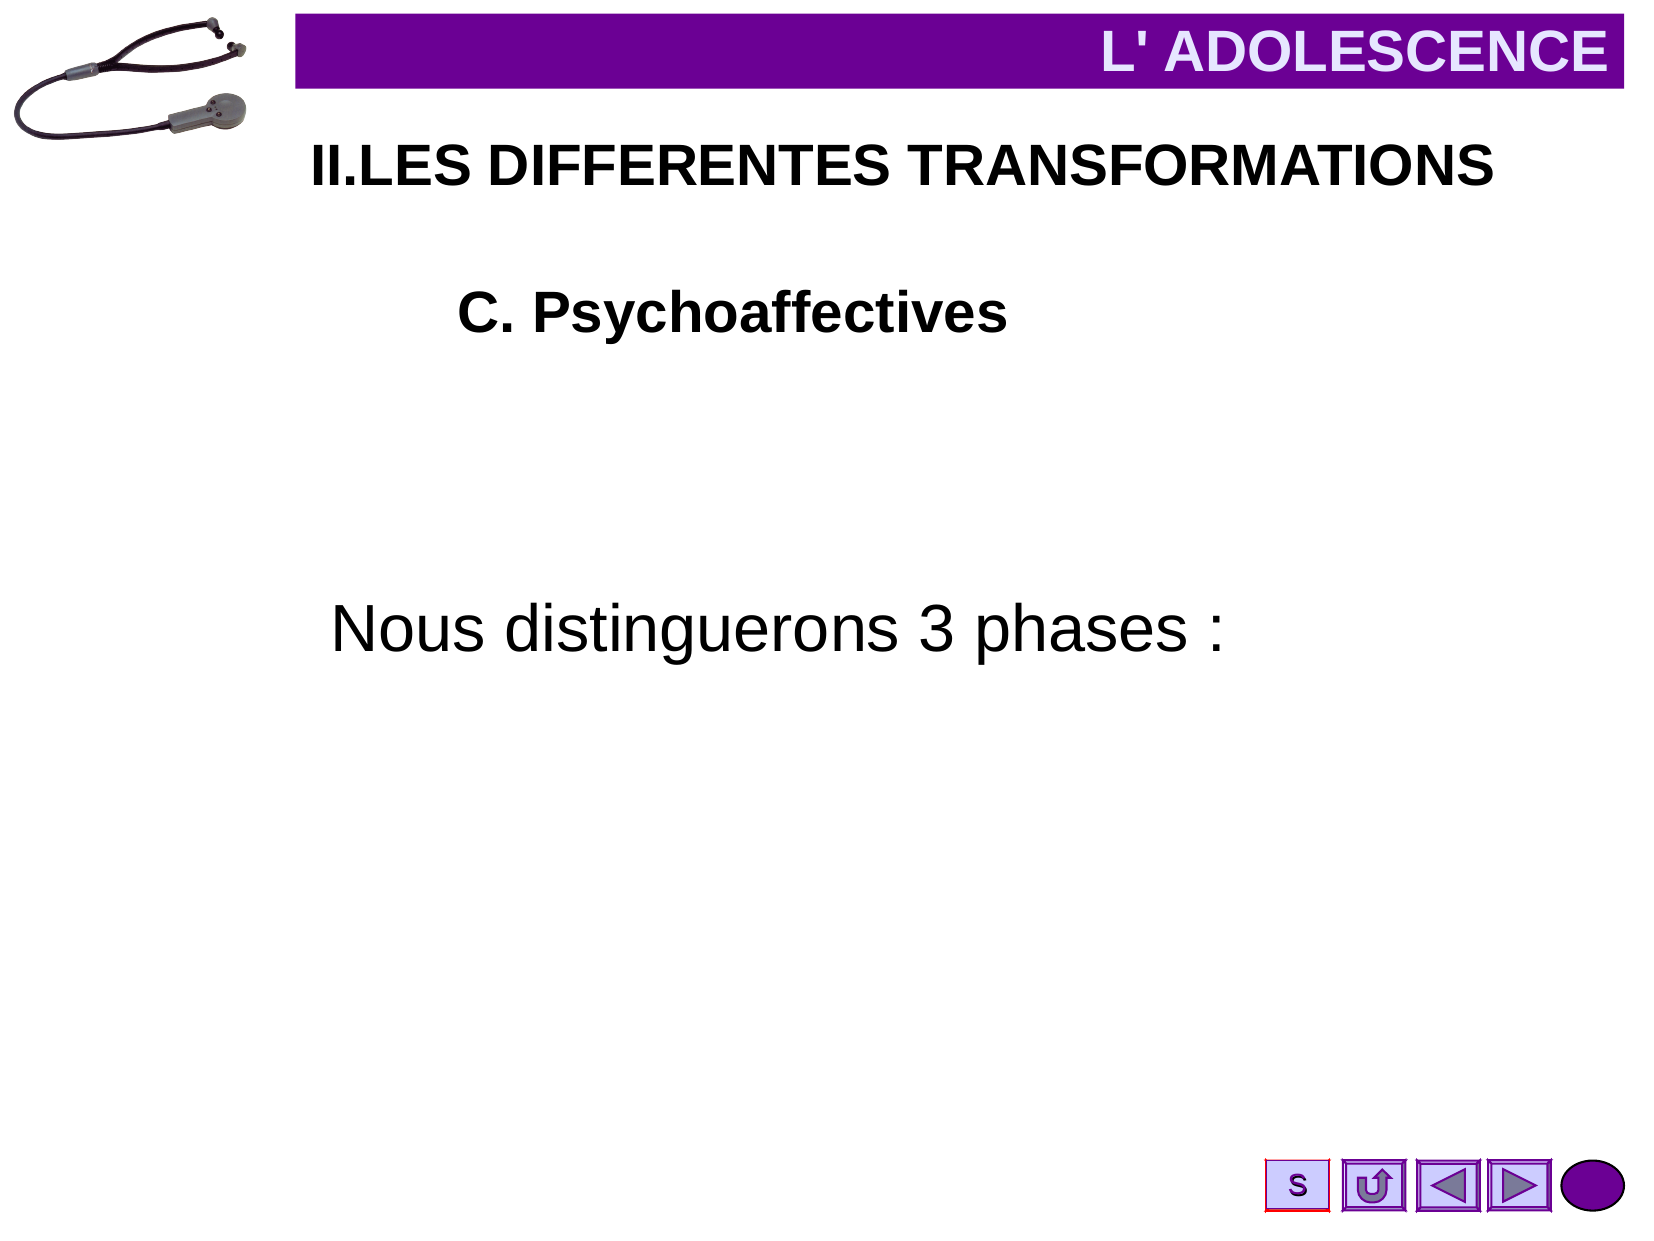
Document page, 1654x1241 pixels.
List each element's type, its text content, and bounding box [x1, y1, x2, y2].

picture [8, 8, 260, 153]
text_box C. Psychoaffectives [442, 272, 1025, 353]
text_box [1561, 1160, 1625, 1211]
text_box L' ADOLESCENCE [295, 13, 1625, 89]
text_box II.LES DIFFERENTES TRANSFORMATIONS [295, 125, 1510, 207]
text_box Nous distinguerons 3 phases : [324, 590, 1233, 666]
